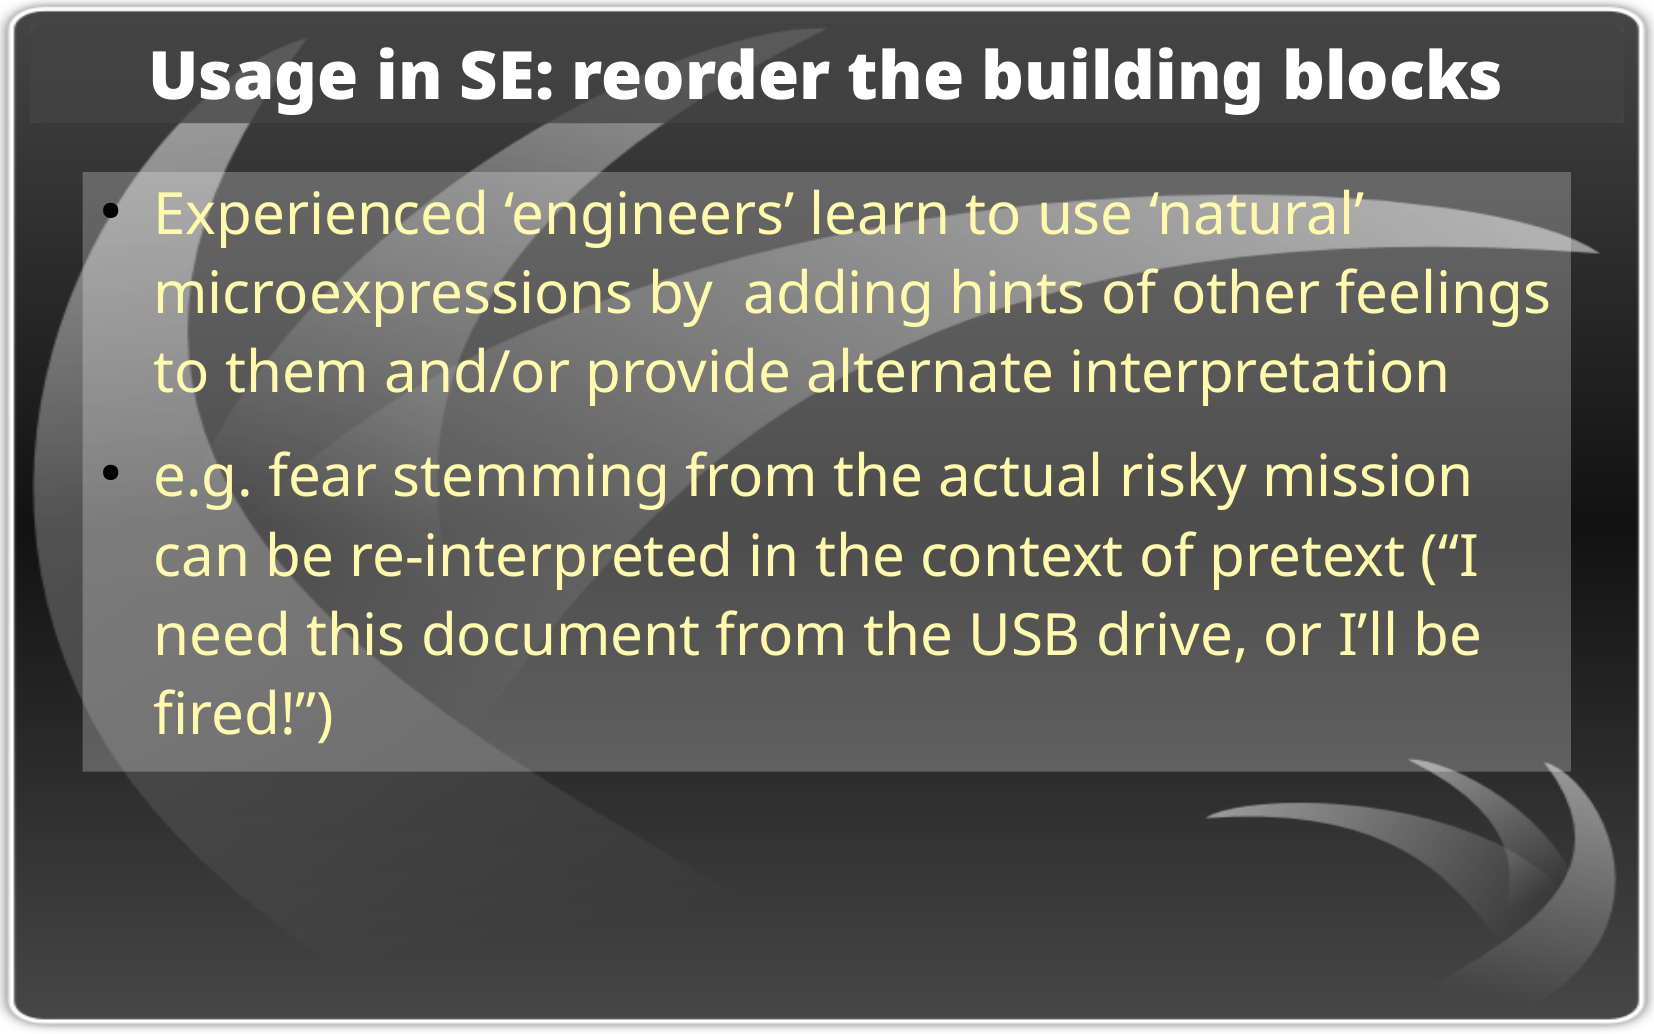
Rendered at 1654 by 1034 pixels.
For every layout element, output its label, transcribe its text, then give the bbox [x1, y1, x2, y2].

picture [0, 0, 1654, 1034]
list Experienced ‘engineers’ learn to use ‘natural’ microexpressions by adding hints of other feelings to them and/or provide alternate interpretation e.g. fear stemming from the actual risky mission can be re-interpreted in the context of pretext (“I need this document from the USB drive, or I’ll be fired!”) [82, 172, 1571, 772]
title Usage in SE: reorder the building blocks [29, 24, 1625, 124]
